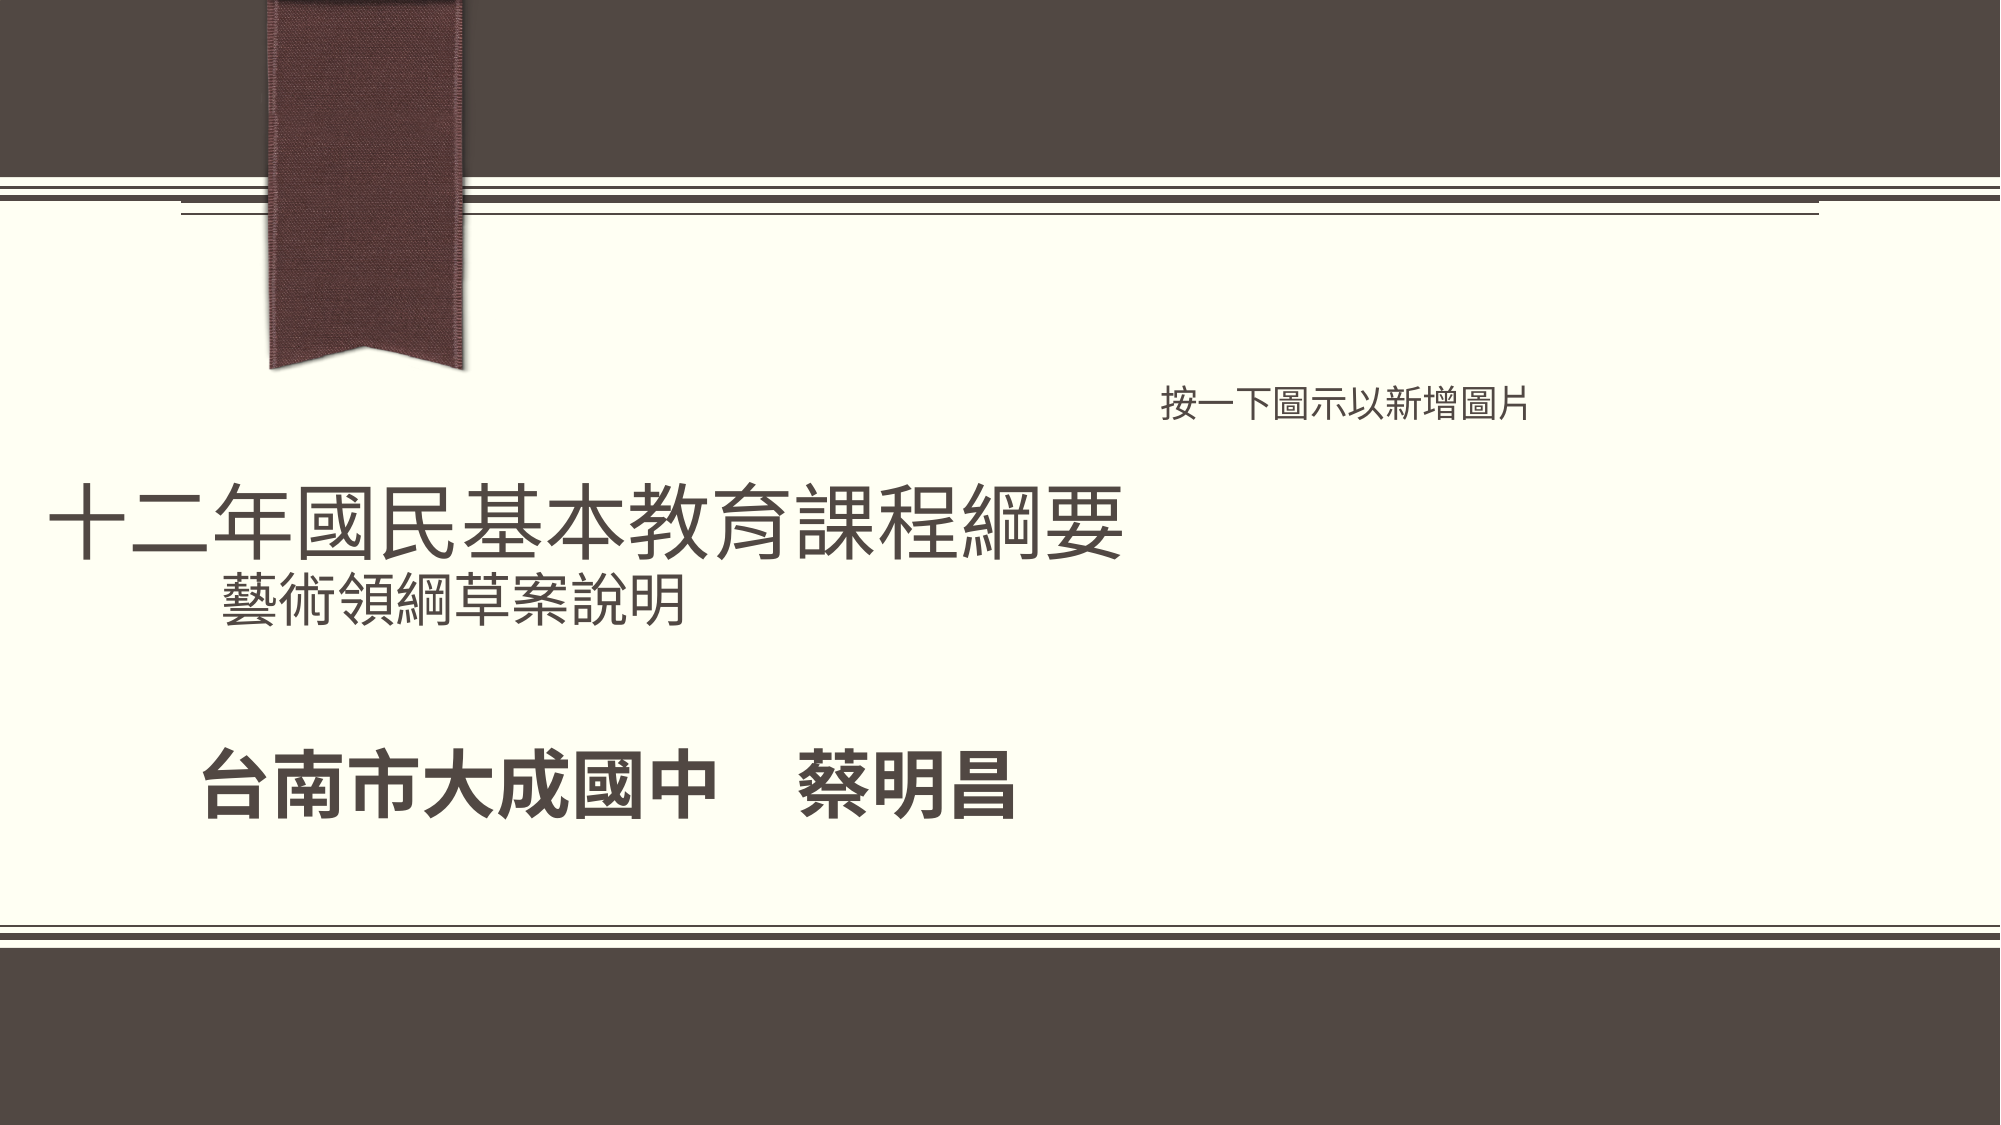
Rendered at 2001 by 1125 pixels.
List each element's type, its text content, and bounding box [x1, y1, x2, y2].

picture [217, 0, 505, 376]
title 十二年國民基本教育課程綱要 藝術領綱草案說明 [30, 376, 1167, 741]
subtitle 台南市大成國中 蔡明昌 [181, 740, 1122, 897]
